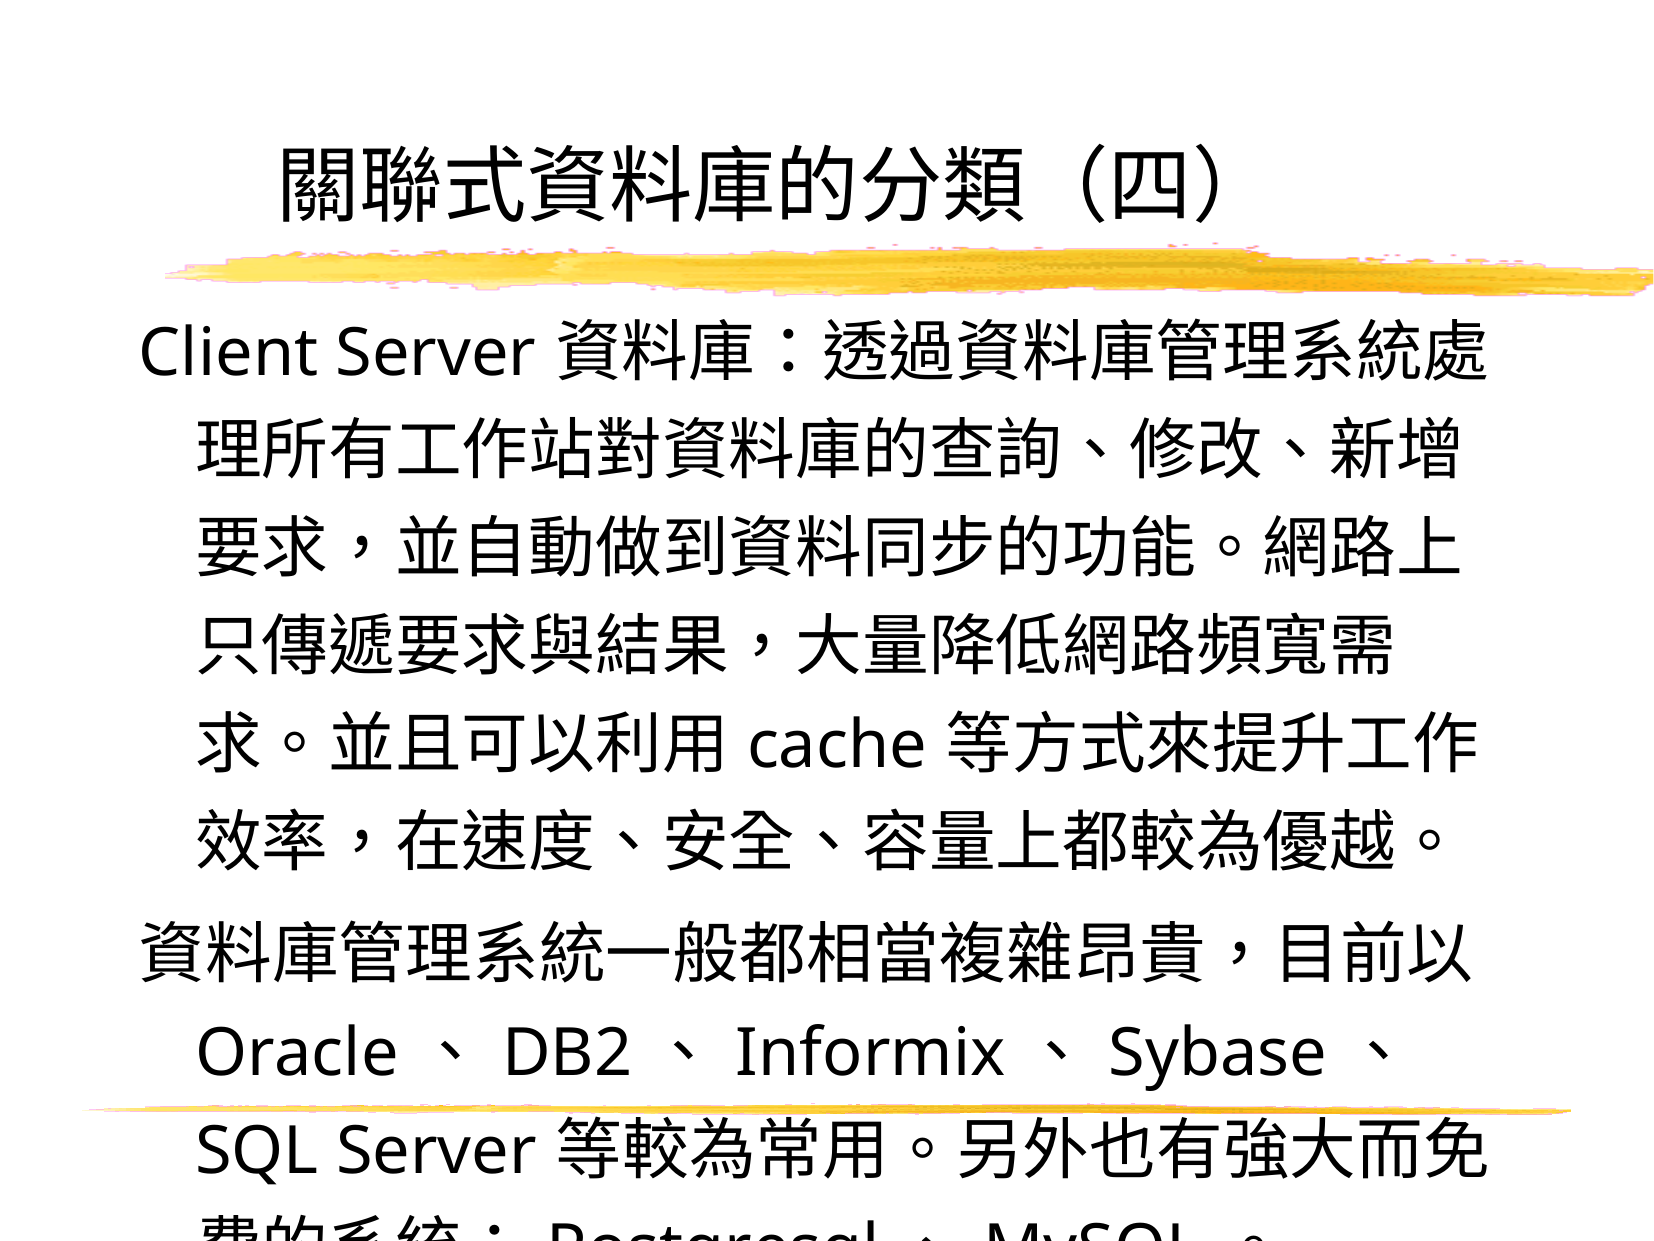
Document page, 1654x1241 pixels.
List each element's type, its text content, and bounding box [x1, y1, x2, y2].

list Client Server資料庫：透過資料庫管理系統處理所有工作站對資料庫的查詢、修改、新增要求，並自動做到資料同步的功能。網路上只傳遞要求與結果，大量降低網路頻寬需求。並且可以利用cache等方式來提升工作效率，在速度、安全、容量上都較為優越。 資料庫管理系統一般都相當複雜昂貴，目前以Oracle、DB2、Informix、Sybase、 SQL Server等較為常用。另外也有強大而免費的系統：Postgresql、MySQL。 [124, 289, 1530, 1110]
picture [82, 1102, 1571, 1117]
title 關聯式資料庫的分類（四） [73, 41, 1479, 249]
picture [165, 237, 1654, 308]
